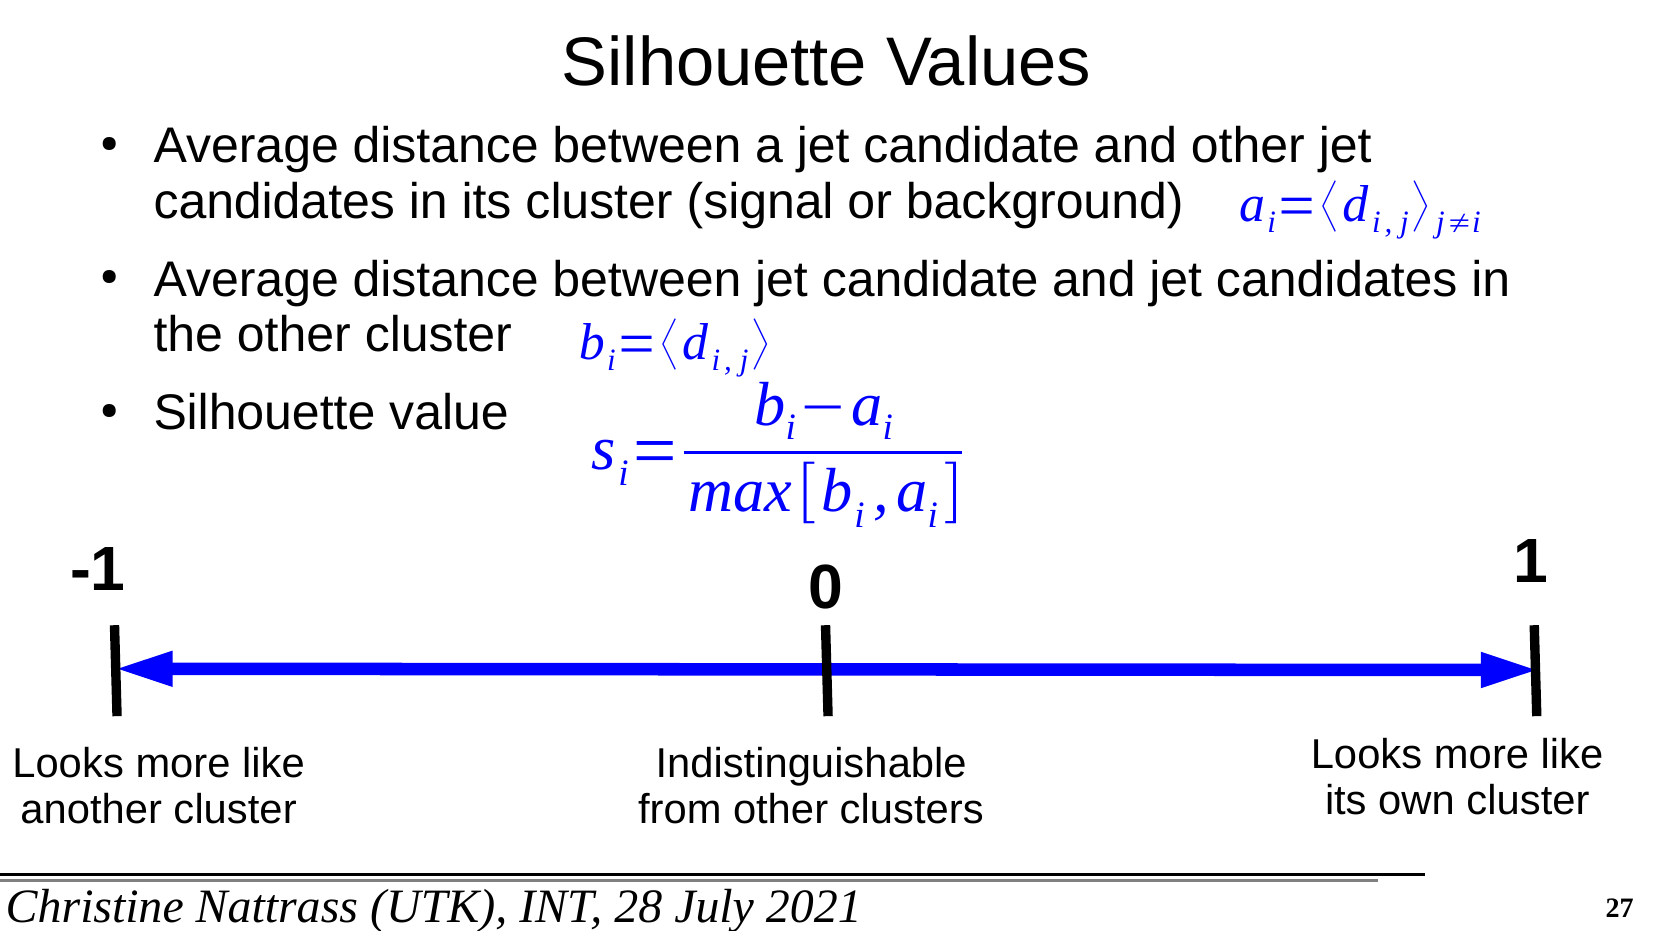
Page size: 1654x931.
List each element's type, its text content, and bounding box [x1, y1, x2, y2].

text_box 1 [1481, 518, 1593, 604]
text_box Looks more like its own cluster [1296, 723, 1640, 878]
list Average distance between a jet candidate and other jet candidates in its cluster (signal or background) Average distance between jet candidate and jet candidates in the other cluster Silhouette value [82, 117, 1538, 544]
text_box Indistinguishable from other clusters [623, 732, 1026, 887]
title Silhouette Values [82, 0, 1571, 140]
text_box 0 [770, 544, 882, 630]
chart [572, 312, 972, 535]
chart [1232, 175, 1488, 241]
text_box -1 [55, 526, 167, 612]
text_box Looks more like another cluster [0, 732, 341, 887]
